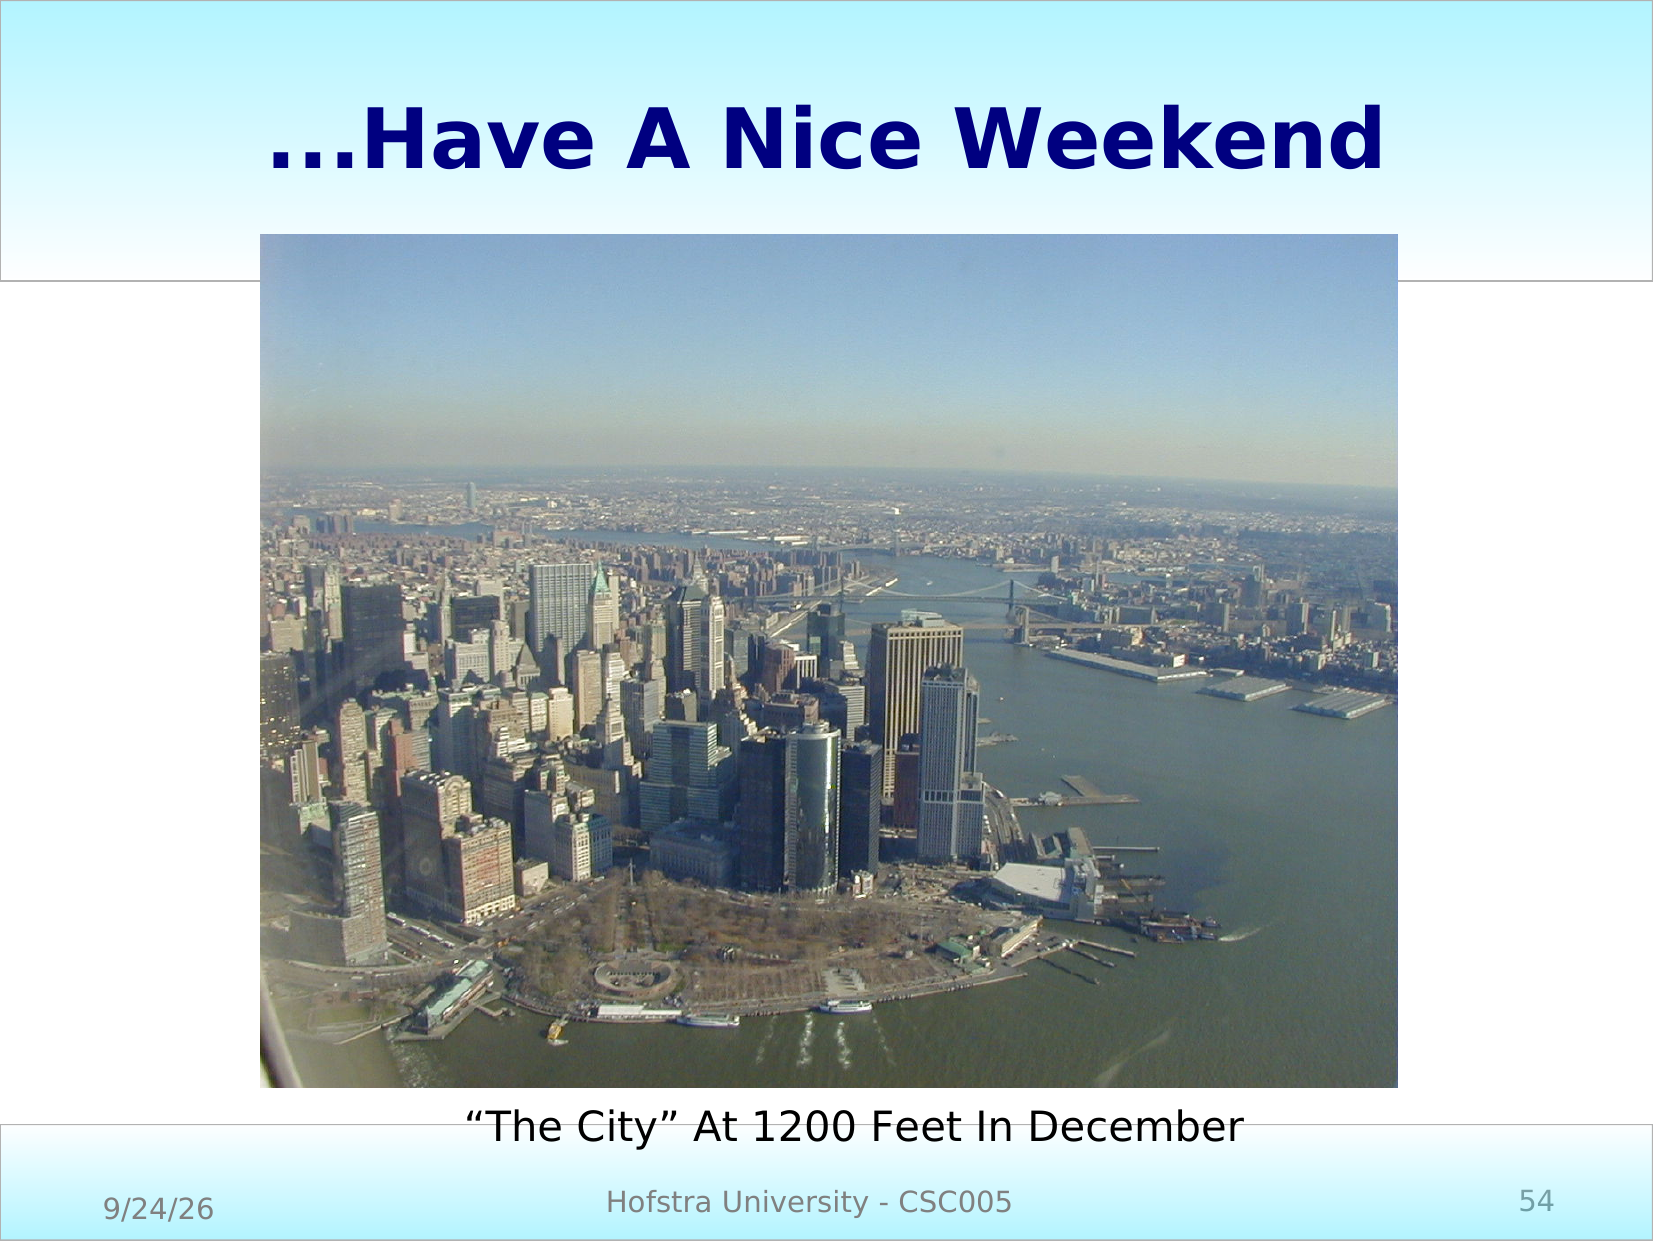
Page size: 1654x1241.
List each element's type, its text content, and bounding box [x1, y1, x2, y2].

text_box “The City” At 1200 Feet In December [449, 1095, 1260, 1159]
title ...Have A Nice Weekend [78, 10, 1576, 270]
picture [260, 234, 1398, 1088]
